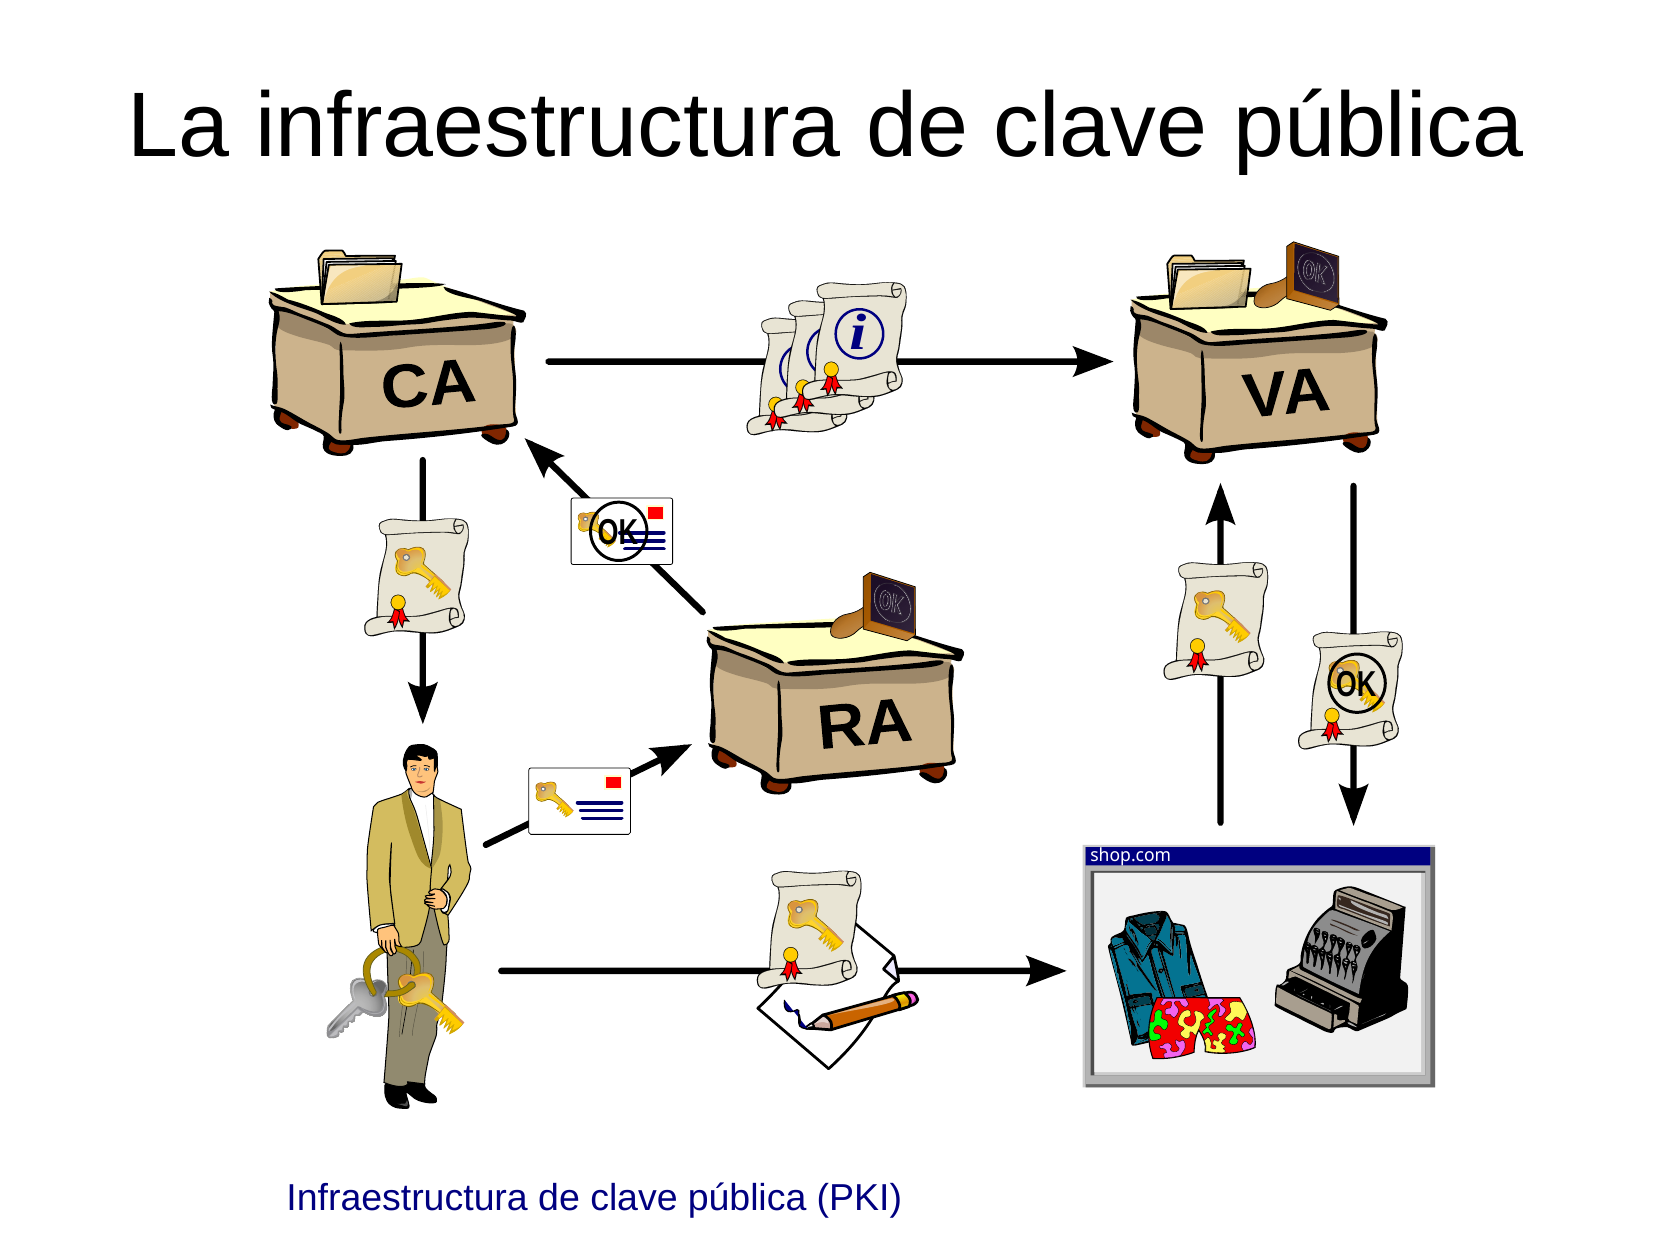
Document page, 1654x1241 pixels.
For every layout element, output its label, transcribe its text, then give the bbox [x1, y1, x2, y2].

text_box Infraestructura de clave pública (PKI) [271, 1169, 918, 1227]
title La infraestructura de clave pública [82, 49, 1571, 201]
picture [191, 192, 1512, 1158]
